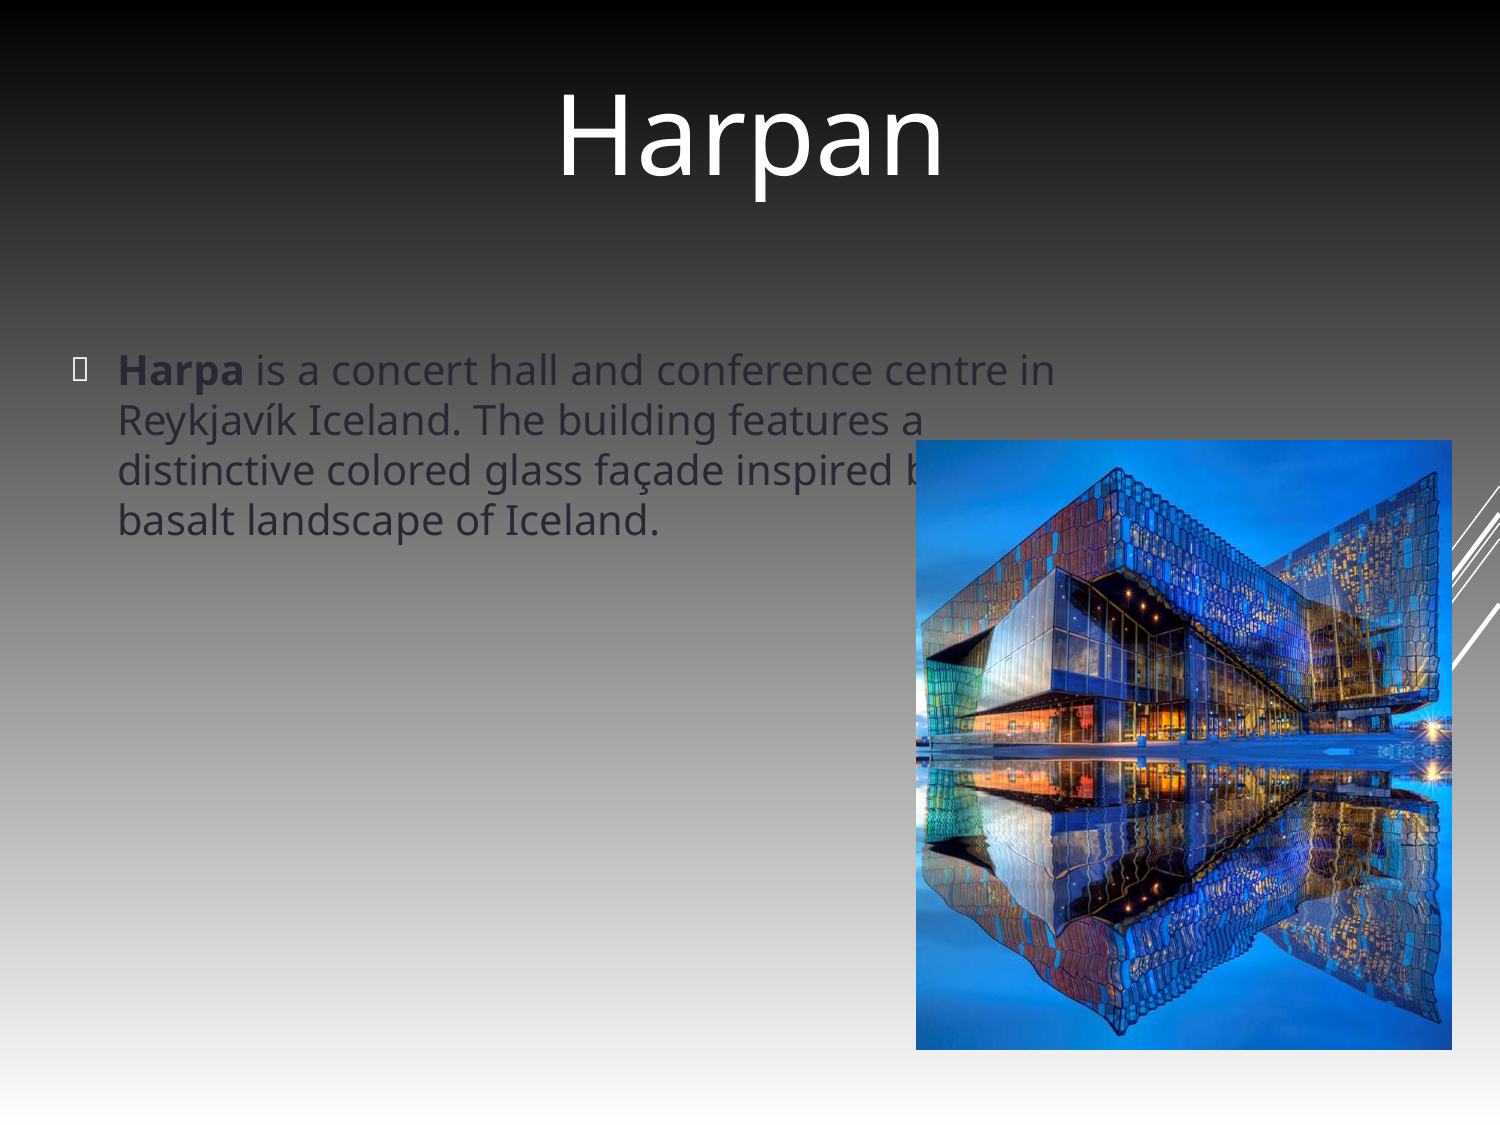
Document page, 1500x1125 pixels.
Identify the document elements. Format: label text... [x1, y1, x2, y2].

picture [916, 440, 1452, 1050]
title Harpan [538, 55, 1246, 280]
list Harpa is a concert hall and conference centre in Reykjavík Iceland. The building features a distinctive colored glass façade inspired by the basalt landscape of Iceland. [55, 336, 1106, 583]
